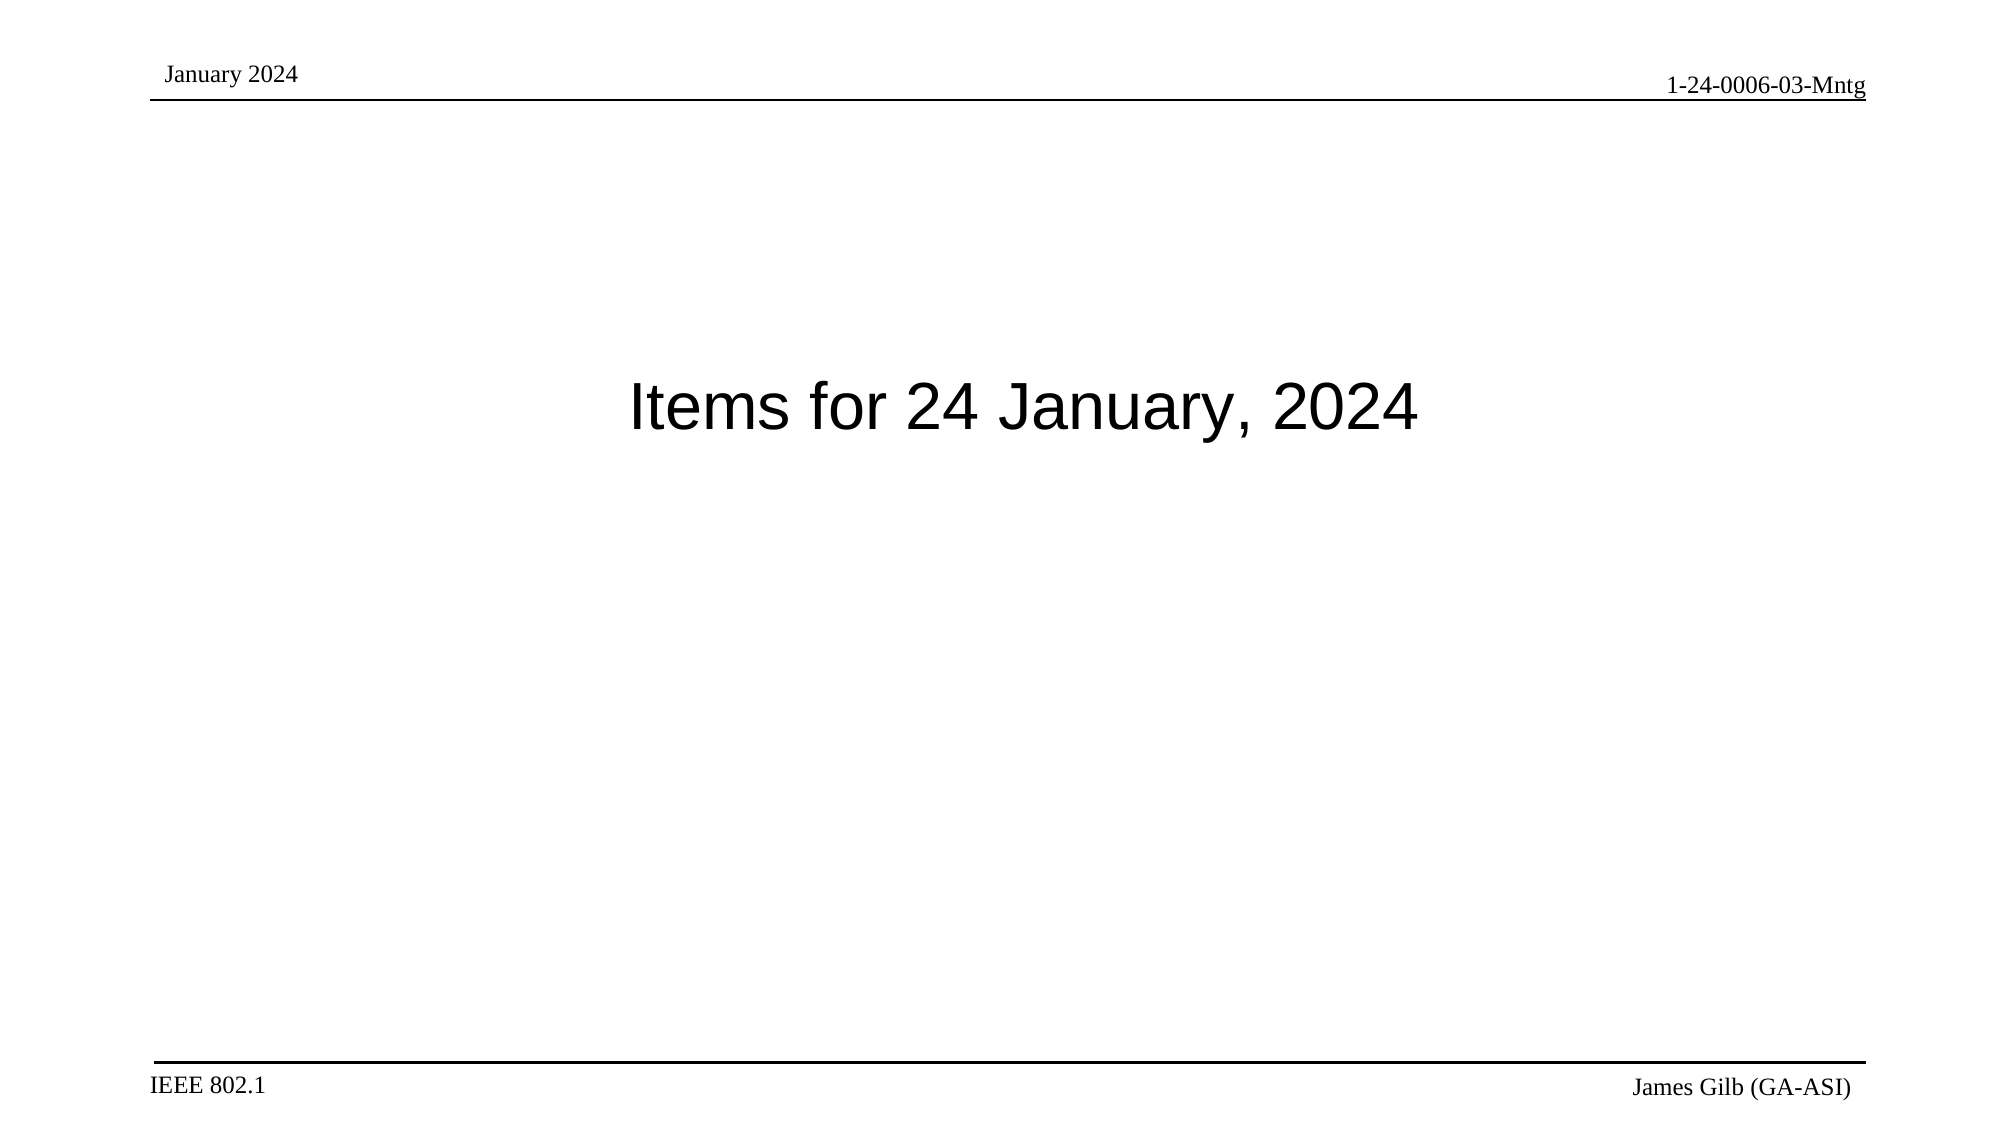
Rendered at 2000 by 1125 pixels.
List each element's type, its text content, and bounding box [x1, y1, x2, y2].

subtitle Items for 24 January, 2024 [149, 112, 1900, 693]
